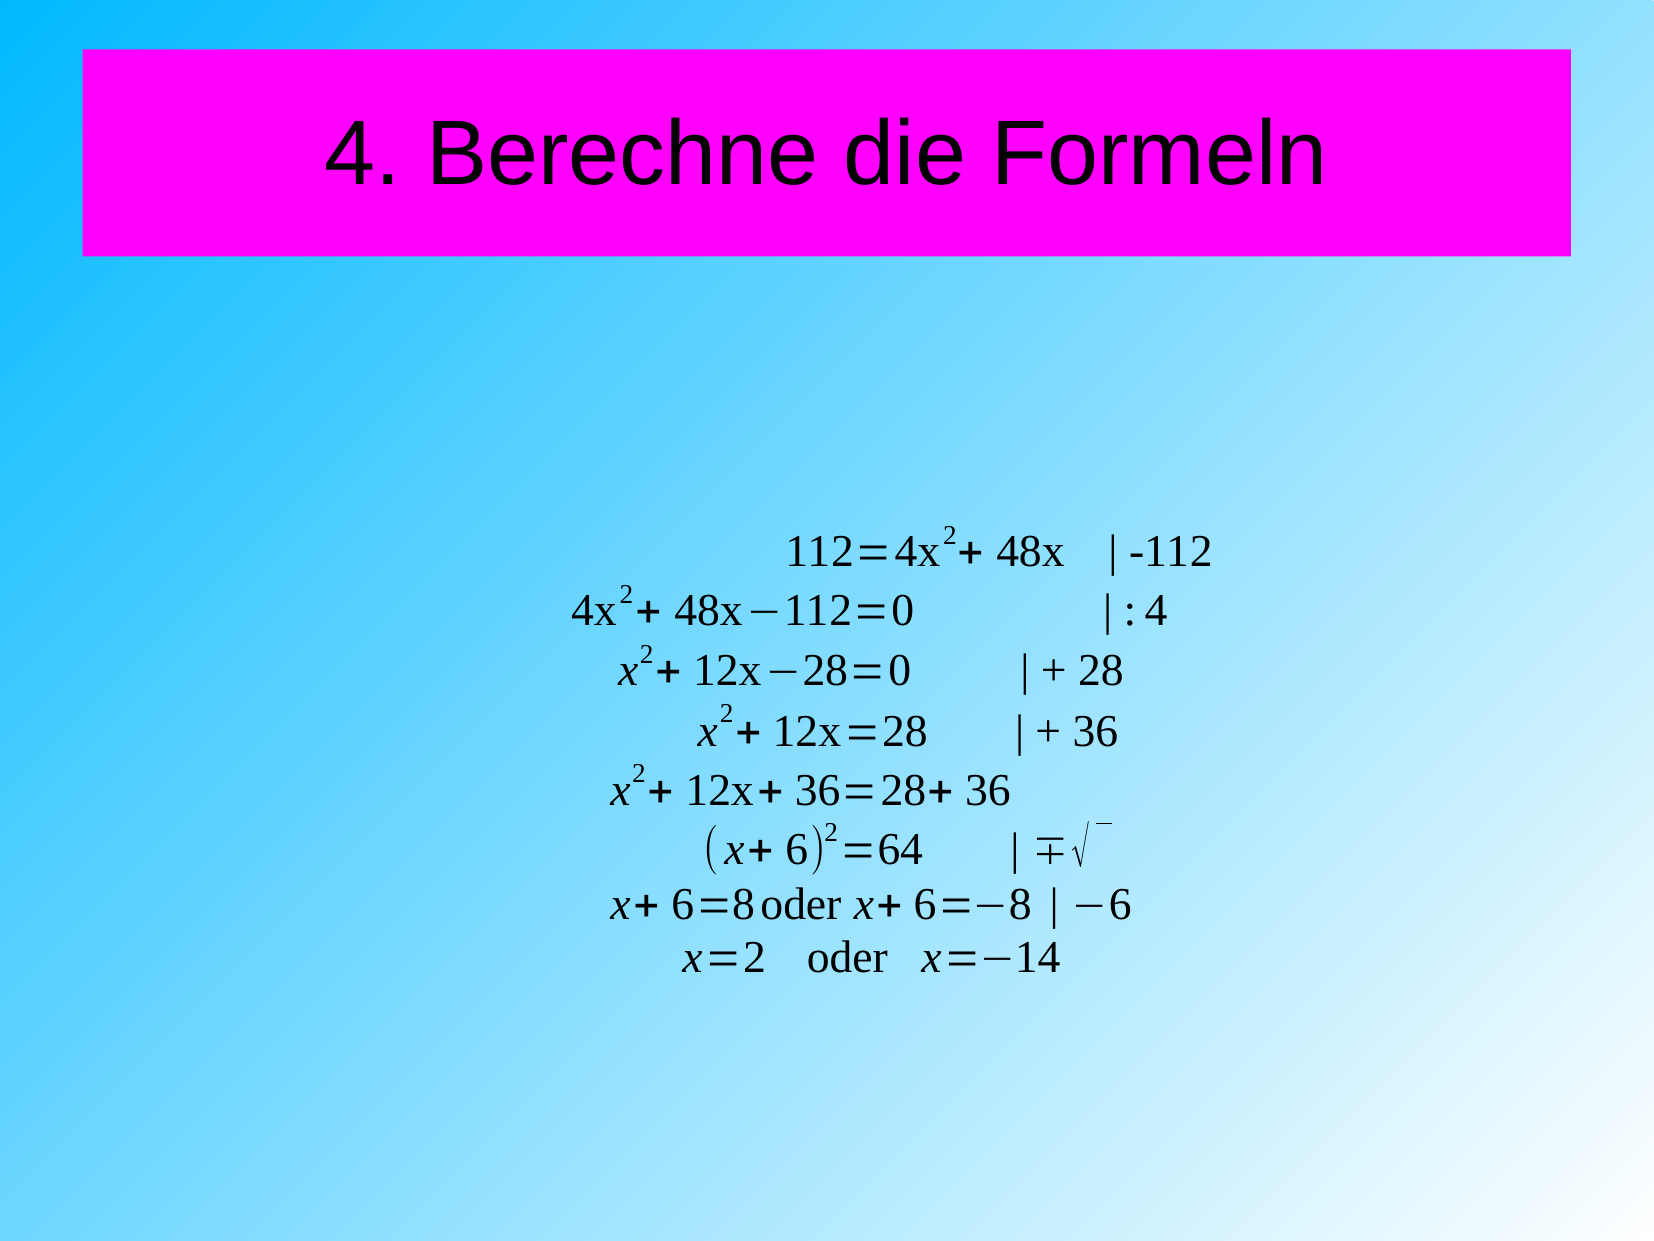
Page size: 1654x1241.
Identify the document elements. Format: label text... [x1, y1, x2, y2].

title 4. Berechne die Formeln [82, 49, 1571, 257]
chart [519, 519, 1220, 983]
